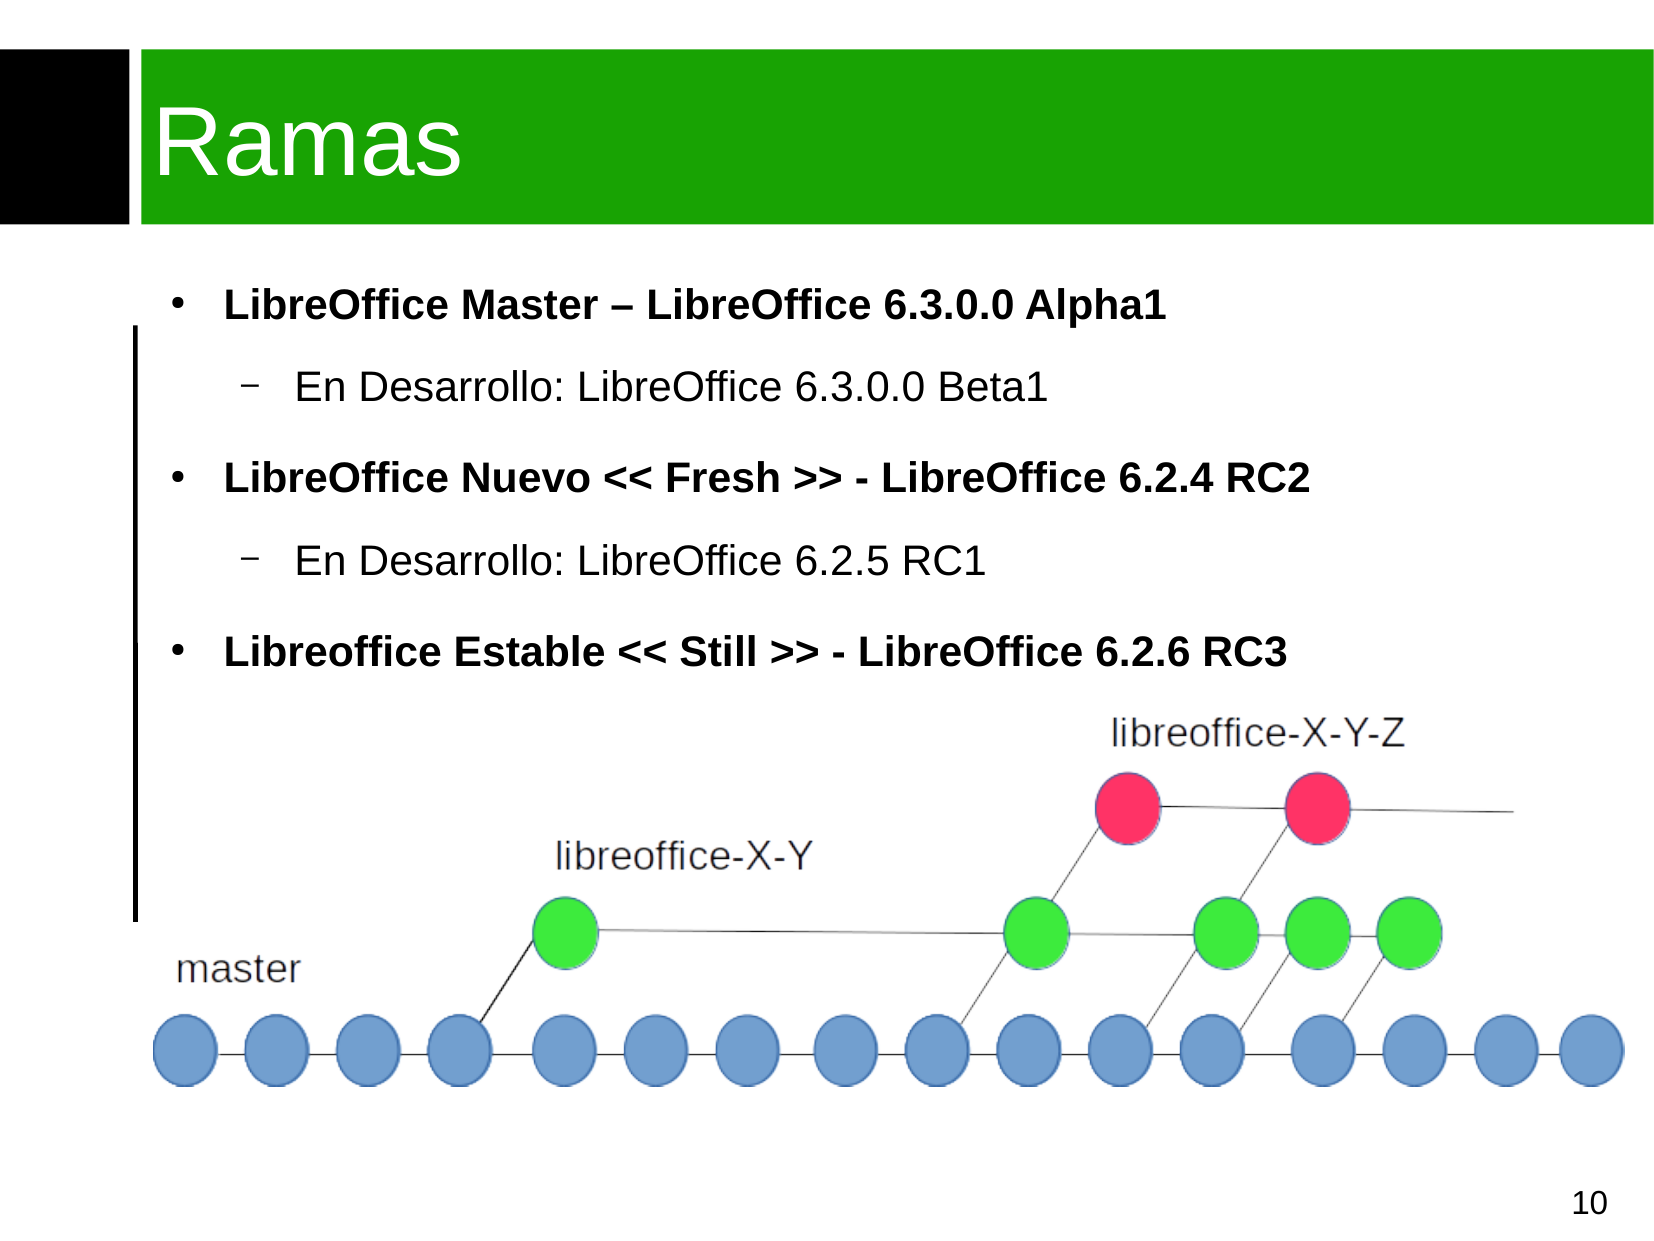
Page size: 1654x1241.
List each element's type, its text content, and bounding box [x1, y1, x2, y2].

picture [153, 702, 1625, 1087]
list LibreOffice Master – LibreOffice 6.3.0.0 Alpha1 En Desarrollo: LibreOffice 6.3.0.0 Beta1 LibreOffice Nuevo << Fresh >> - LibreOffice 6.2.4 RC2 En Desarrollo: LibreOffice 6.2.5 RC1 Libreoffice Estable << Still >> - LibreOffice 6.2.6 RC3 [152, 280, 1536, 1097]
title Ramas [152, 72, 1654, 211]
